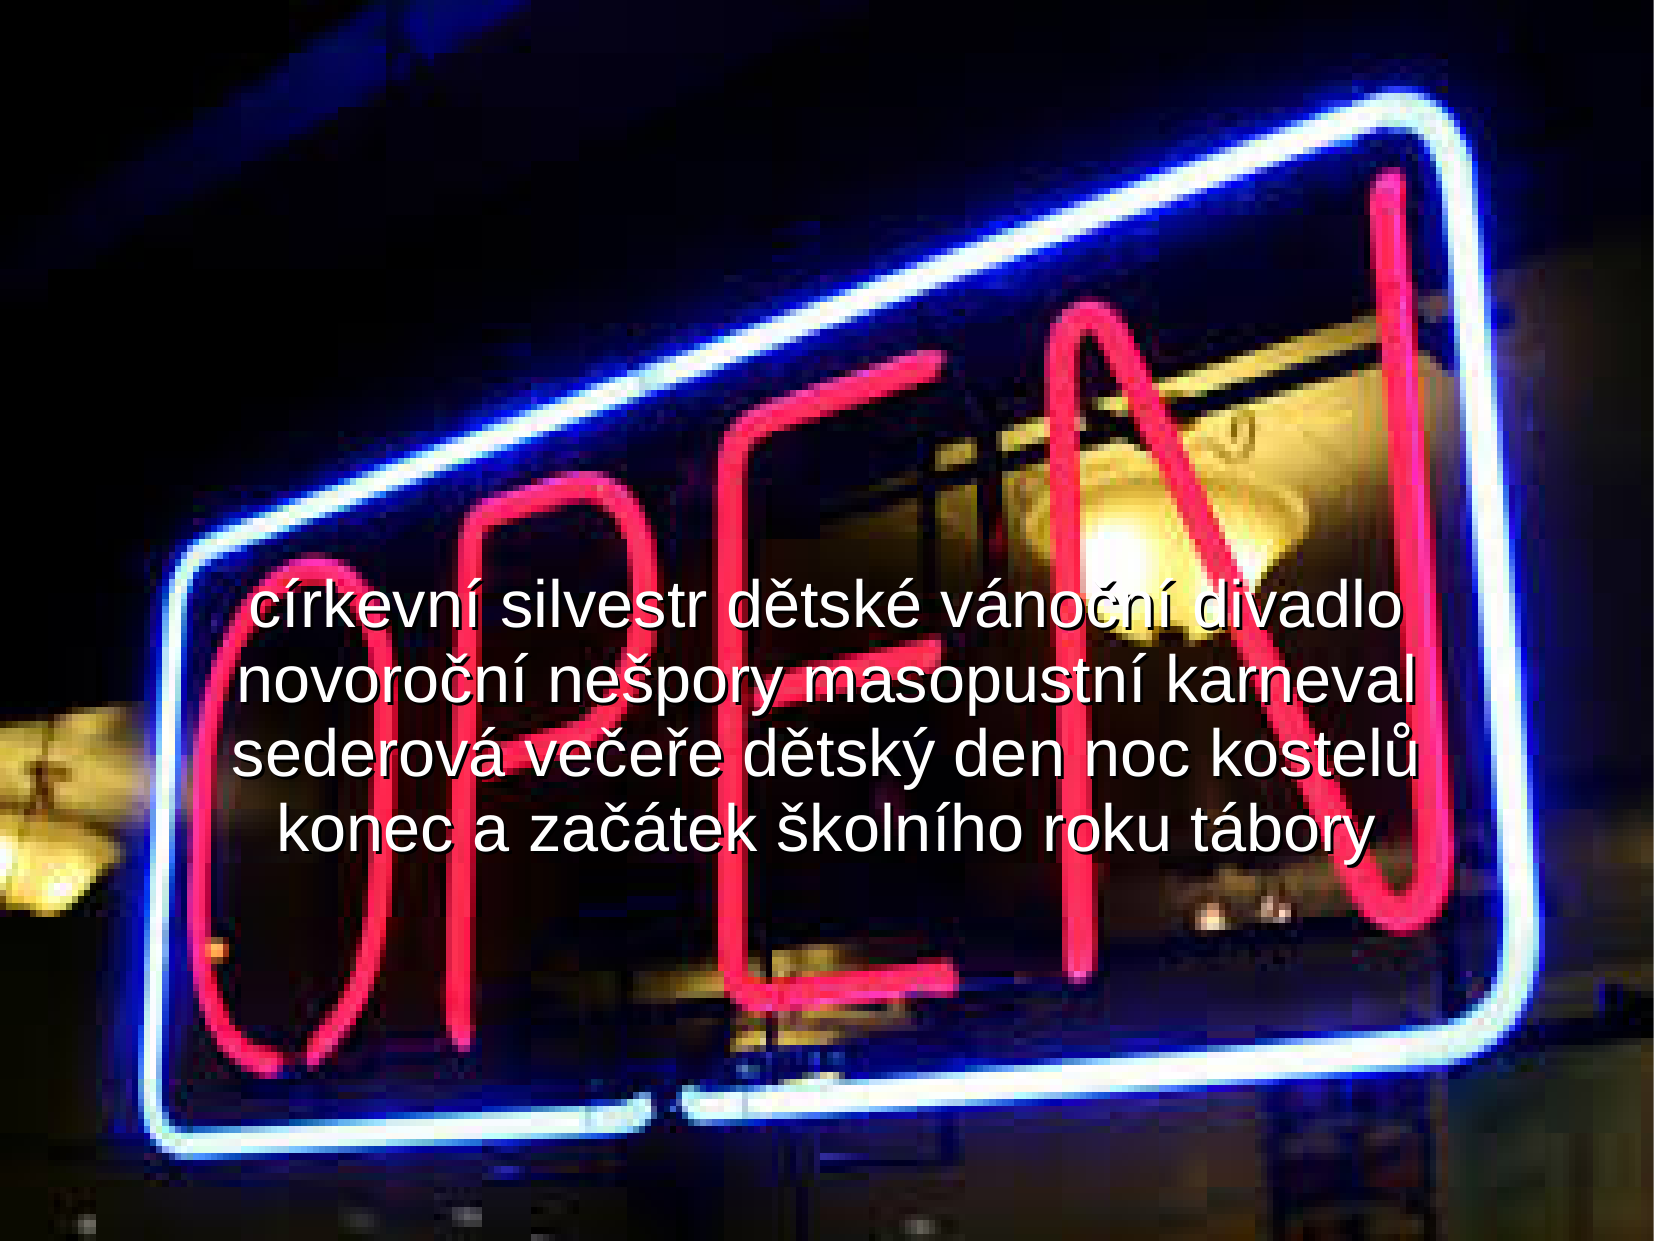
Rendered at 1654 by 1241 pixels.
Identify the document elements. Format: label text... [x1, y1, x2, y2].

picture [0, 0, 1654, 1241]
subtitle církevní silvestr dětské vánoční divadlo novoroční nešpory masopustní karneval sederová večeře dětský den noc kostelů konec a začátek školního roku tábory [82, 49, 1571, 1010]
